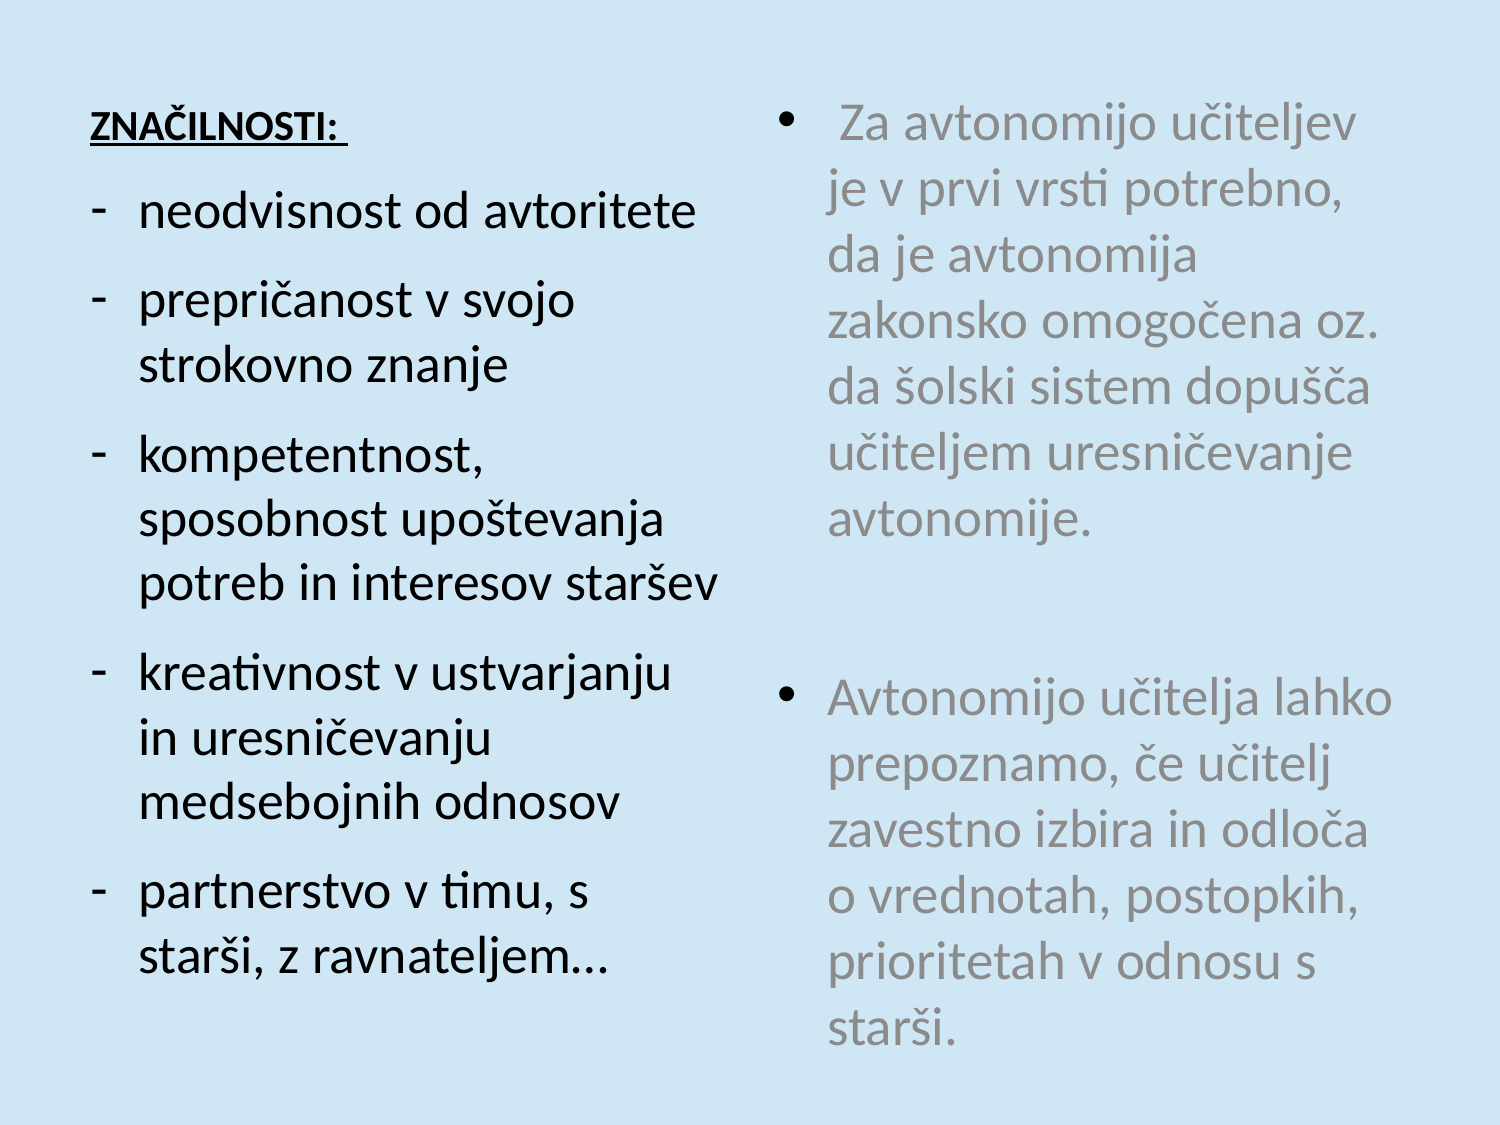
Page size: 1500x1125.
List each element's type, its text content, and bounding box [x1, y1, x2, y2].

list ZNAČILNOSTI: neodvisnost od avtoritete prepričanost v svojo strokovno znanje kompetentnost, sposobnost upoštevanja potreb in interesov staršev kreativnost v ustvarjanju in uresničevanju medsebojnih odnosov partnerstvo v timu, s starši, z ravnateljem… [75, 90, 738, 1005]
list Za avtonomijo učiteljev je v prvi vrsti potrebno, da je avtonomija zakonsko omogočena oz. da šolski sistem dopušča učiteljem uresničevanje avtonomije. Avtonomijo učitelja lahko prepoznamo, če učitelj zavestno izbira in odloča o vrednotah, postopkih, prioritetah v odnosu s starši. [762, 78, 1425, 1083]
